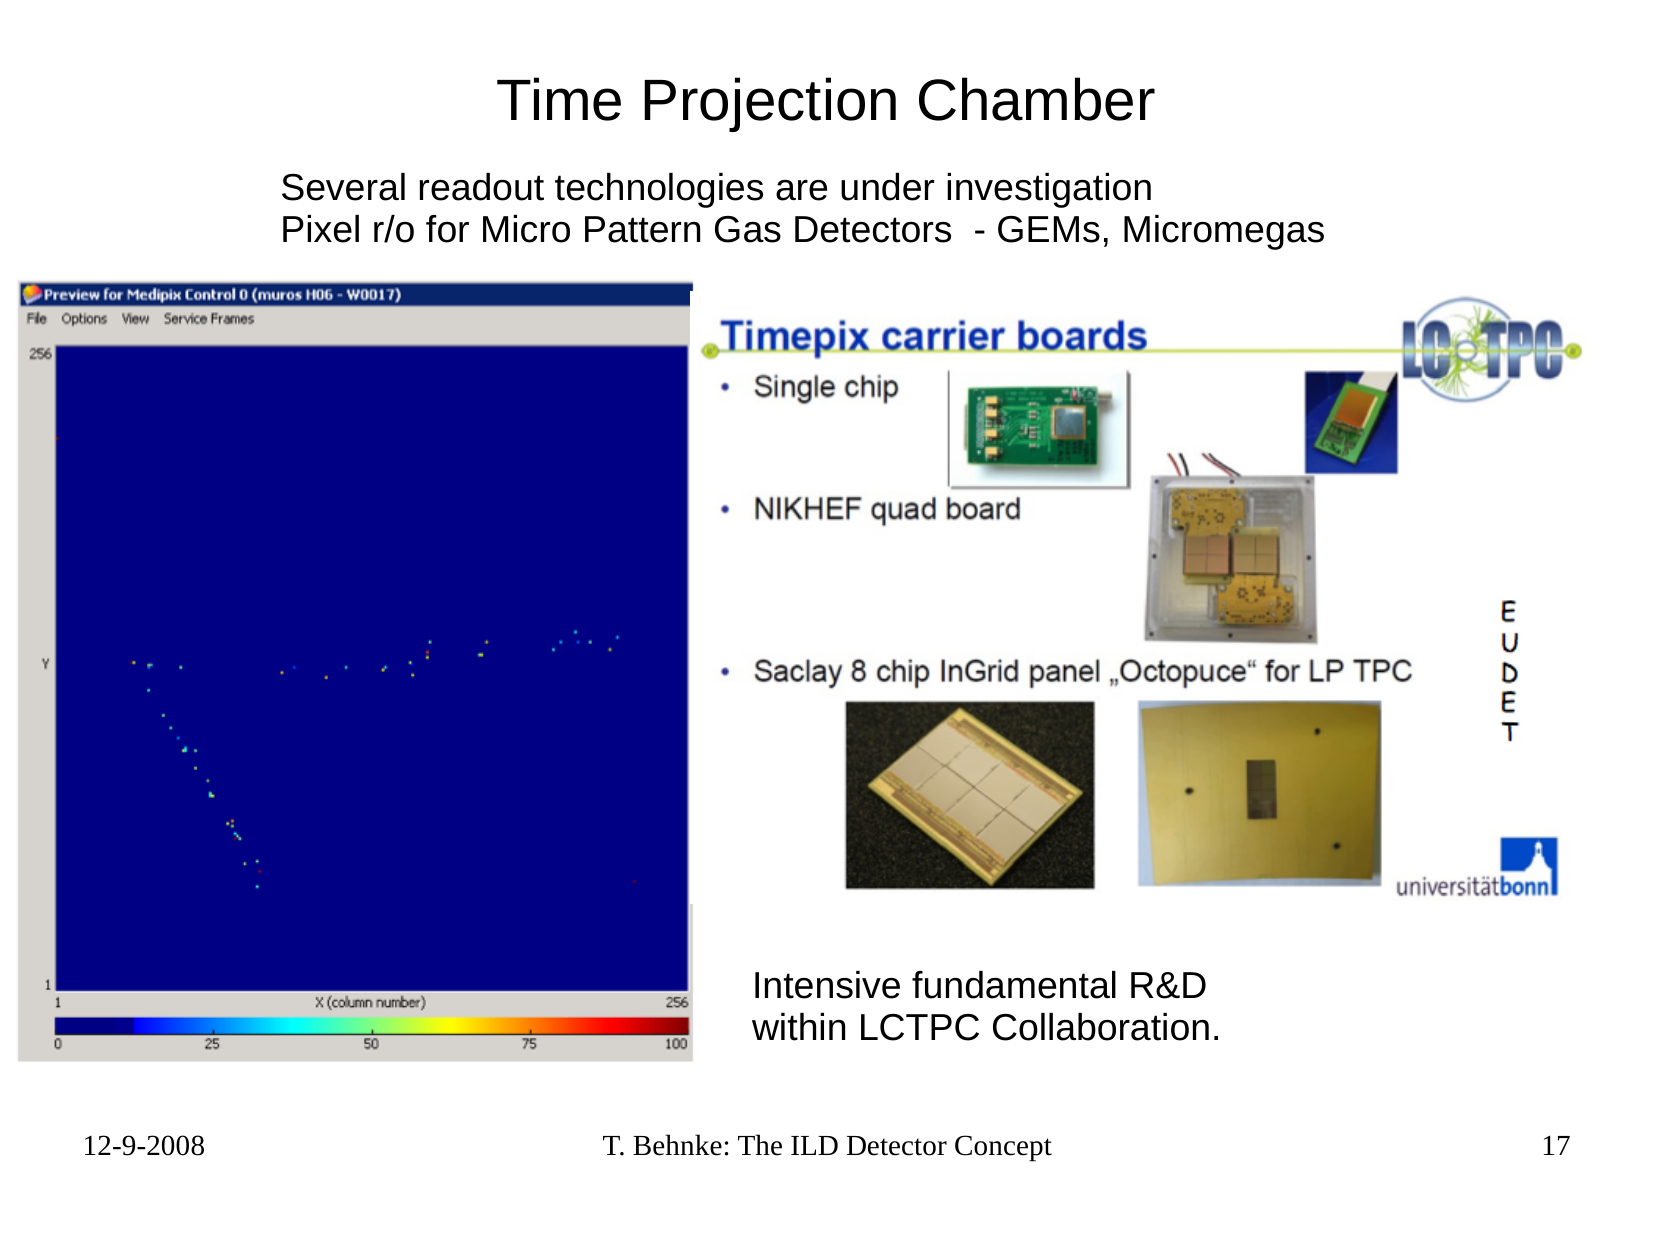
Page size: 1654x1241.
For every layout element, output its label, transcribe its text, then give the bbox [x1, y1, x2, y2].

text_box Intensive fundamental R&D within LCTPC Collaboration. [737, 956, 1247, 1056]
text_box Several readout technologies are under investigation Pixel r/o for Micro Pattern Gas Detectors - GEMs, Micromegas [265, 204, 1341, 259]
picture [5, 273, 1651, 1075]
title Time Projection Chamber [82, 0, 1571, 204]
